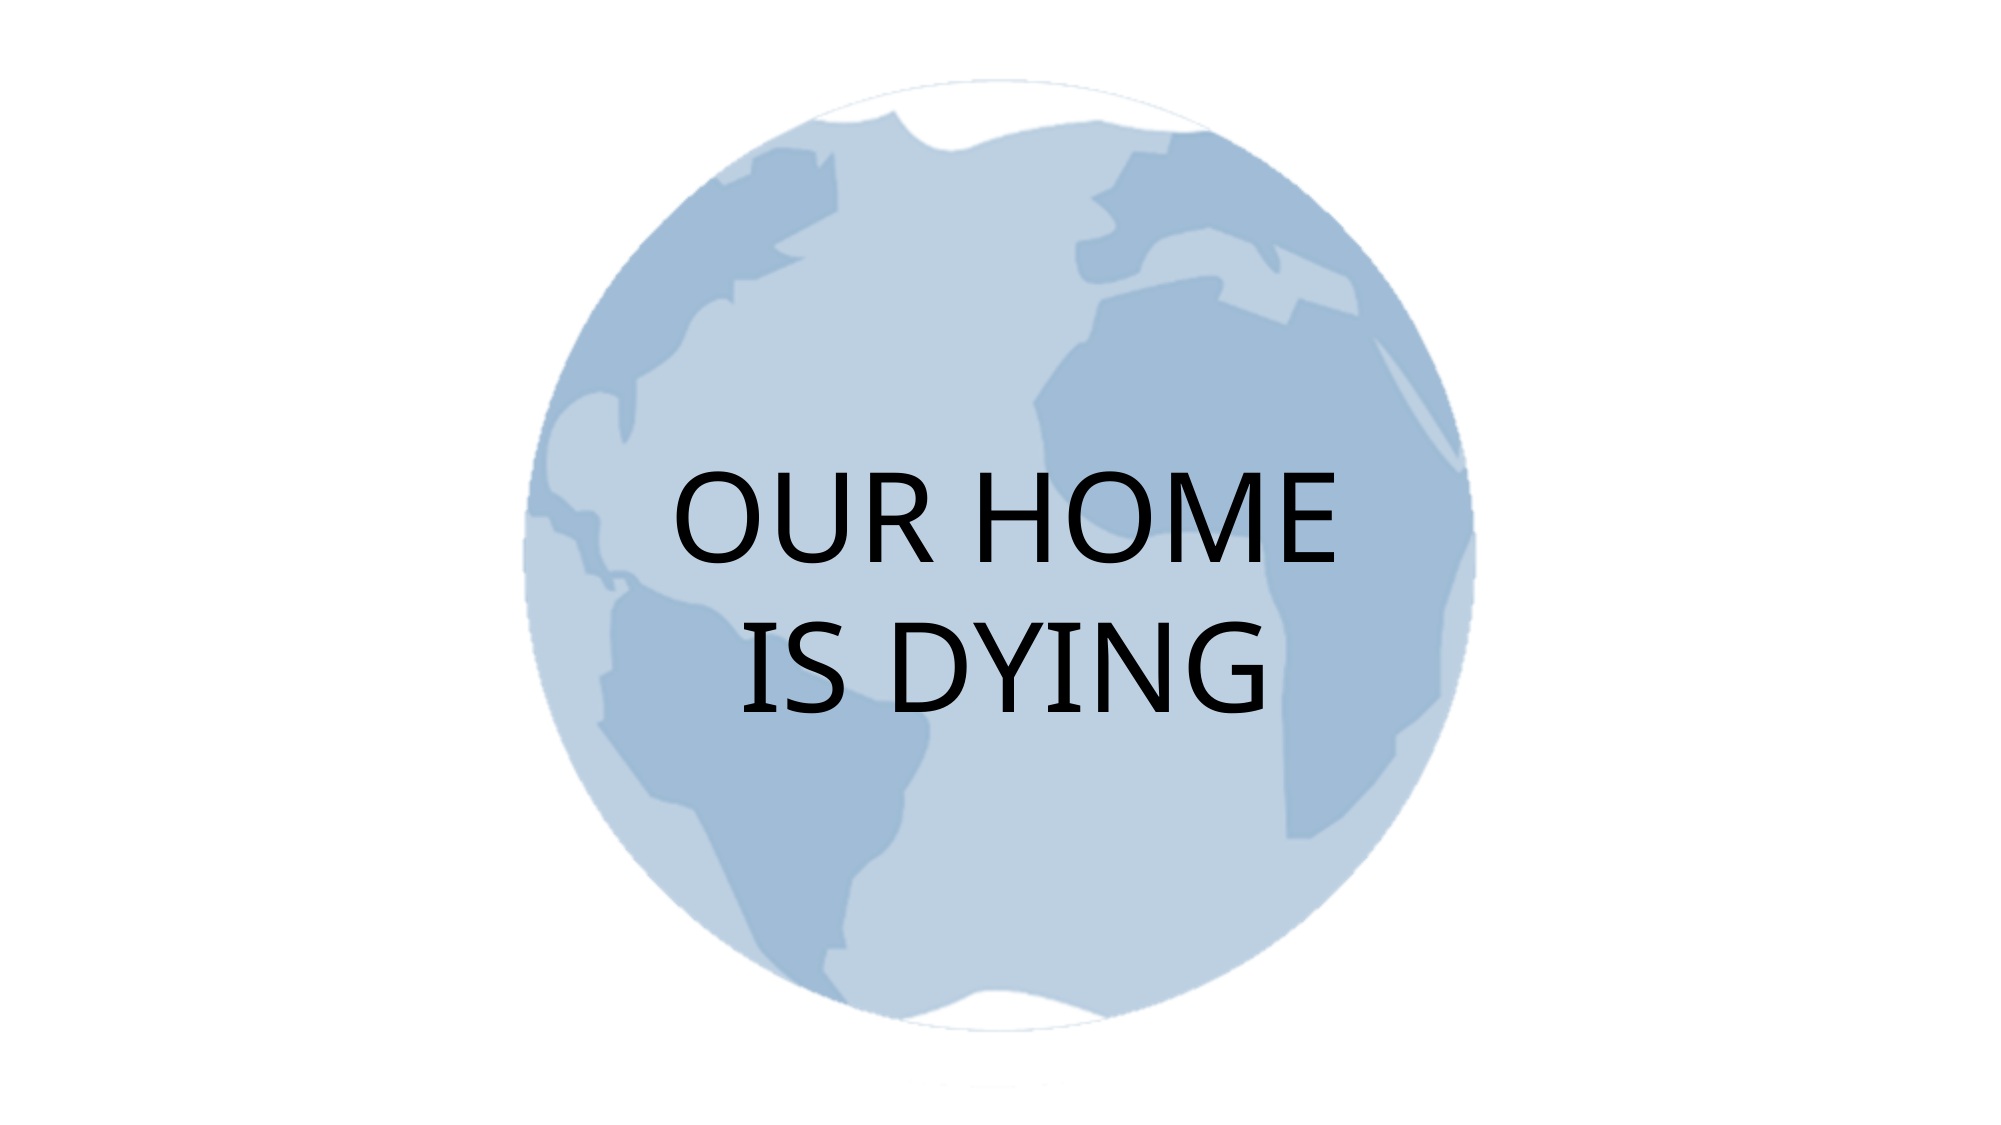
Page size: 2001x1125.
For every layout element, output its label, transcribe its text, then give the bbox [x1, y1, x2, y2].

text_box OUR HOME IS DYING [593, 429, 1419, 748]
picture [468, 56, 1519, 1091]
